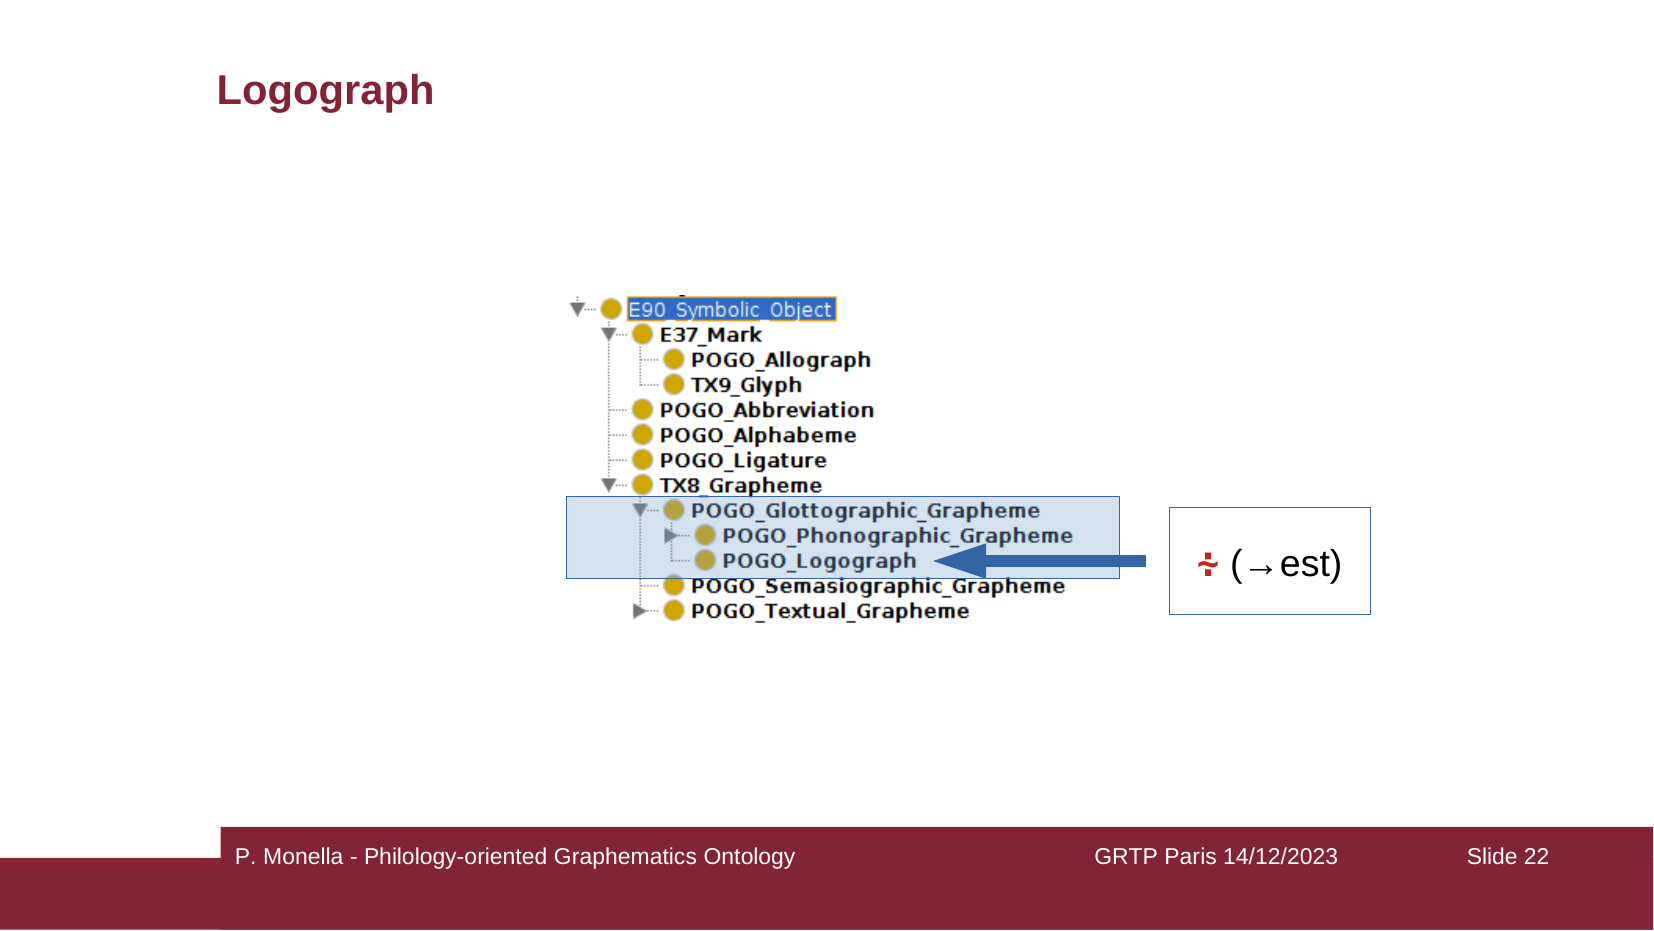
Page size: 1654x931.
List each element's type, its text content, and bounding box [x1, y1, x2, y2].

text_box [987, 567, 1120, 579]
text_box [566, 496, 1120, 579]
text_box ∻ (→est) [1169, 507, 1371, 615]
title Logograph [201, 55, 1543, 124]
picture [566, 579, 1099, 634]
picture [566, 295, 1099, 496]
